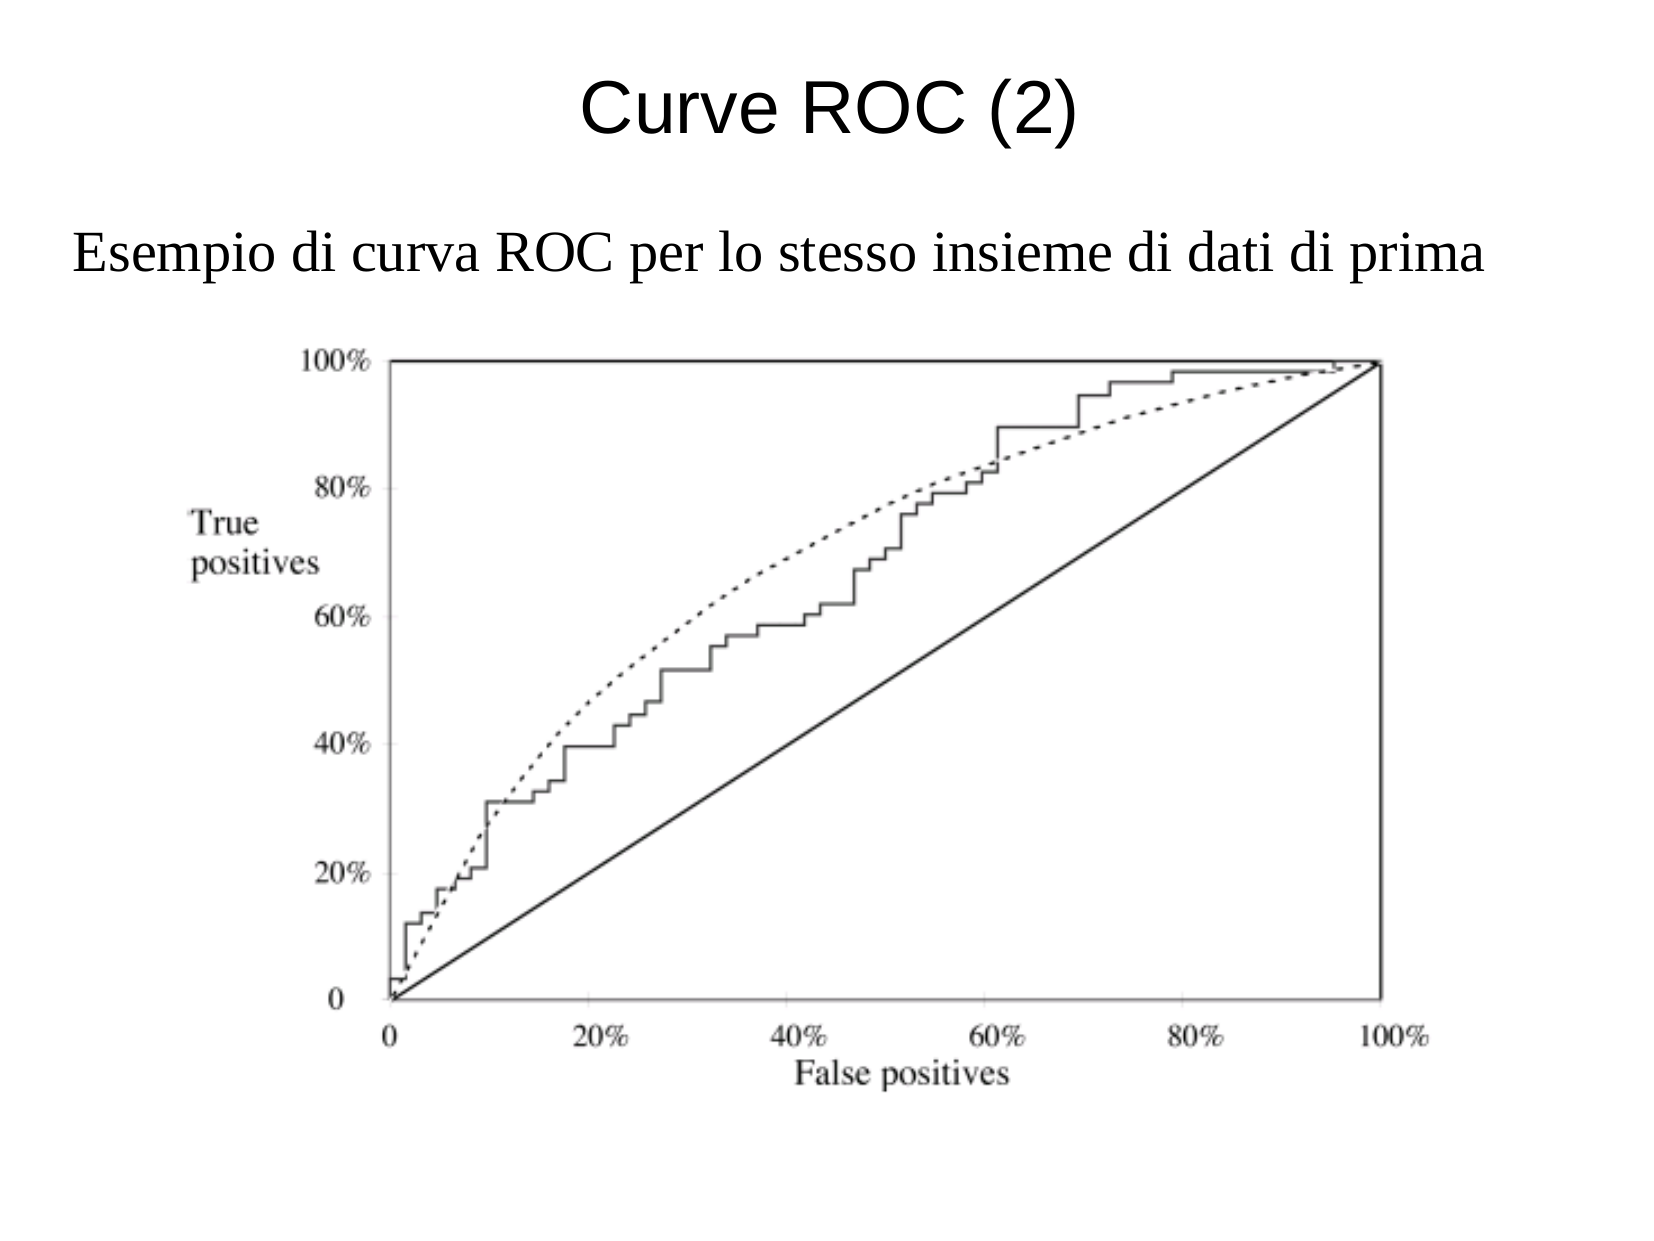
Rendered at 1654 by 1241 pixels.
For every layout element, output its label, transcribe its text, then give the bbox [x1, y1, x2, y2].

title Curve ROC (2) [52, 42, 1608, 173]
picture [147, 315, 1472, 1131]
list Esempio di curva ROC per lo stesso insieme di dati di prima [55, 219, 1605, 1179]
